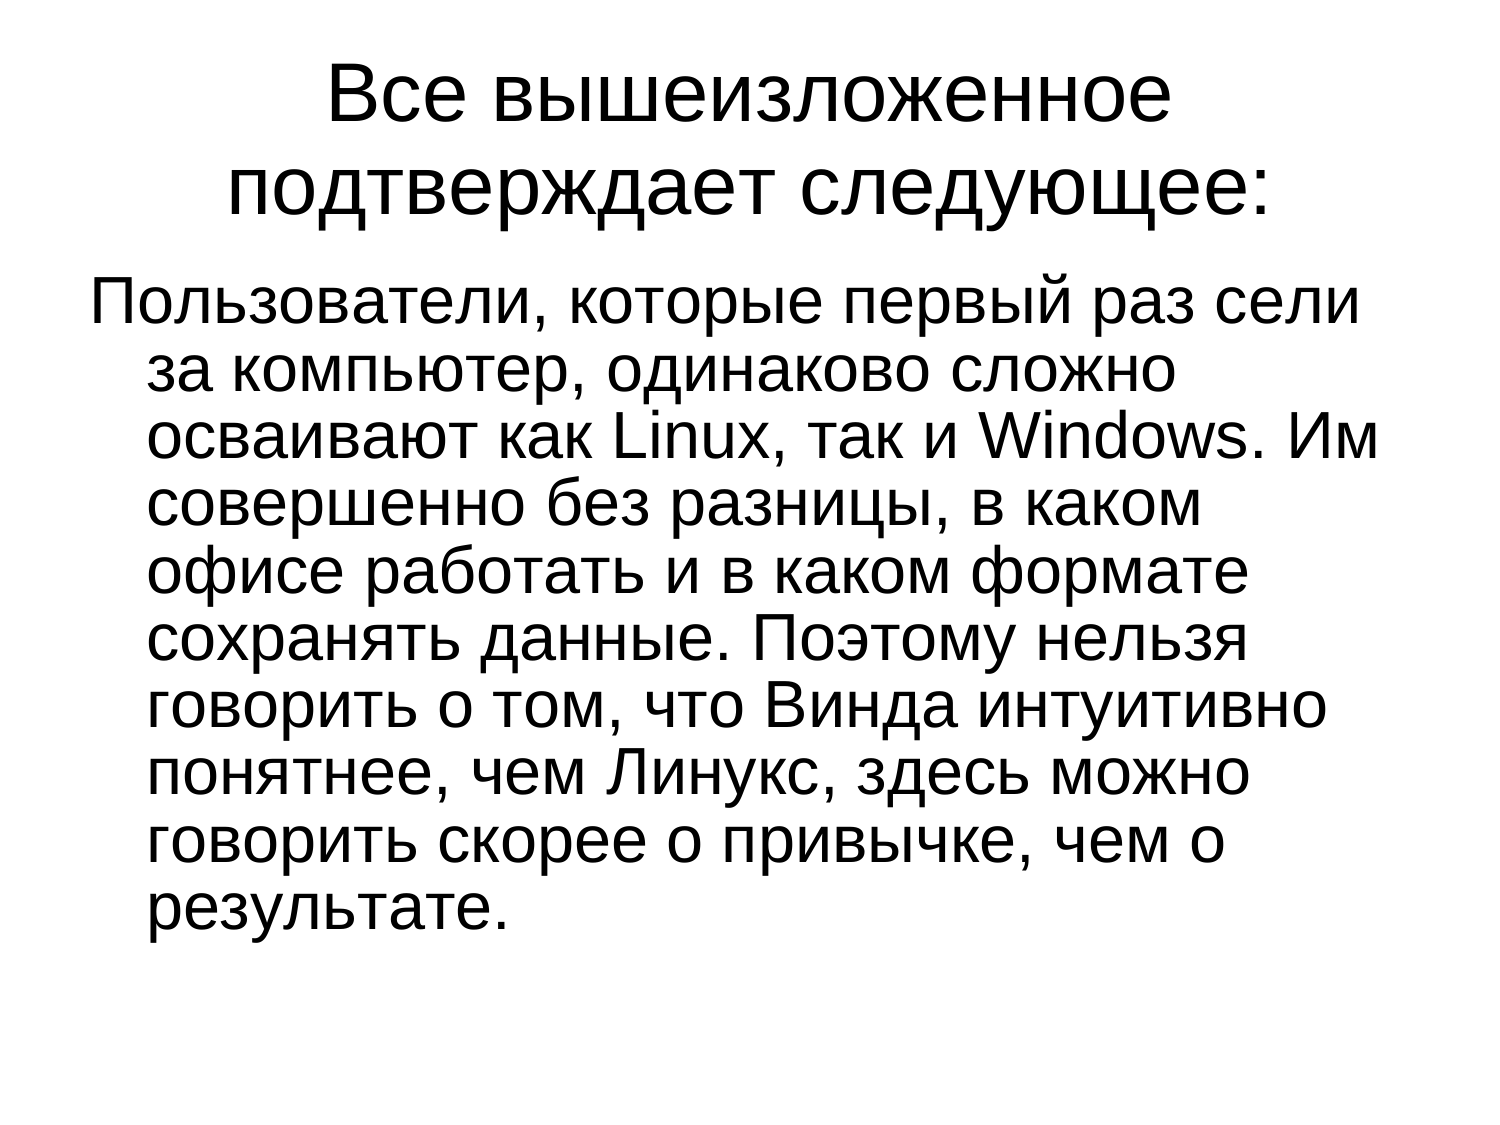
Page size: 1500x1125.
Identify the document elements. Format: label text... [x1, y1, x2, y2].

list Пользователи, которые первый раз сели за компьютер, одинаково сложно осваивают как Linux, так и Windows. Им совершенно без разницы, в каком офисе работать и в каком формате сохранять данные. Поэтому нельзя говорить о том, что Винда интуитивно понятнее, чем Линукс, здесь можно говорить скорее о привычке, чем о результате. [75, 262, 1426, 1056]
title Все вышеизложенное подтверждает следующее: [75, 34, 1426, 244]
